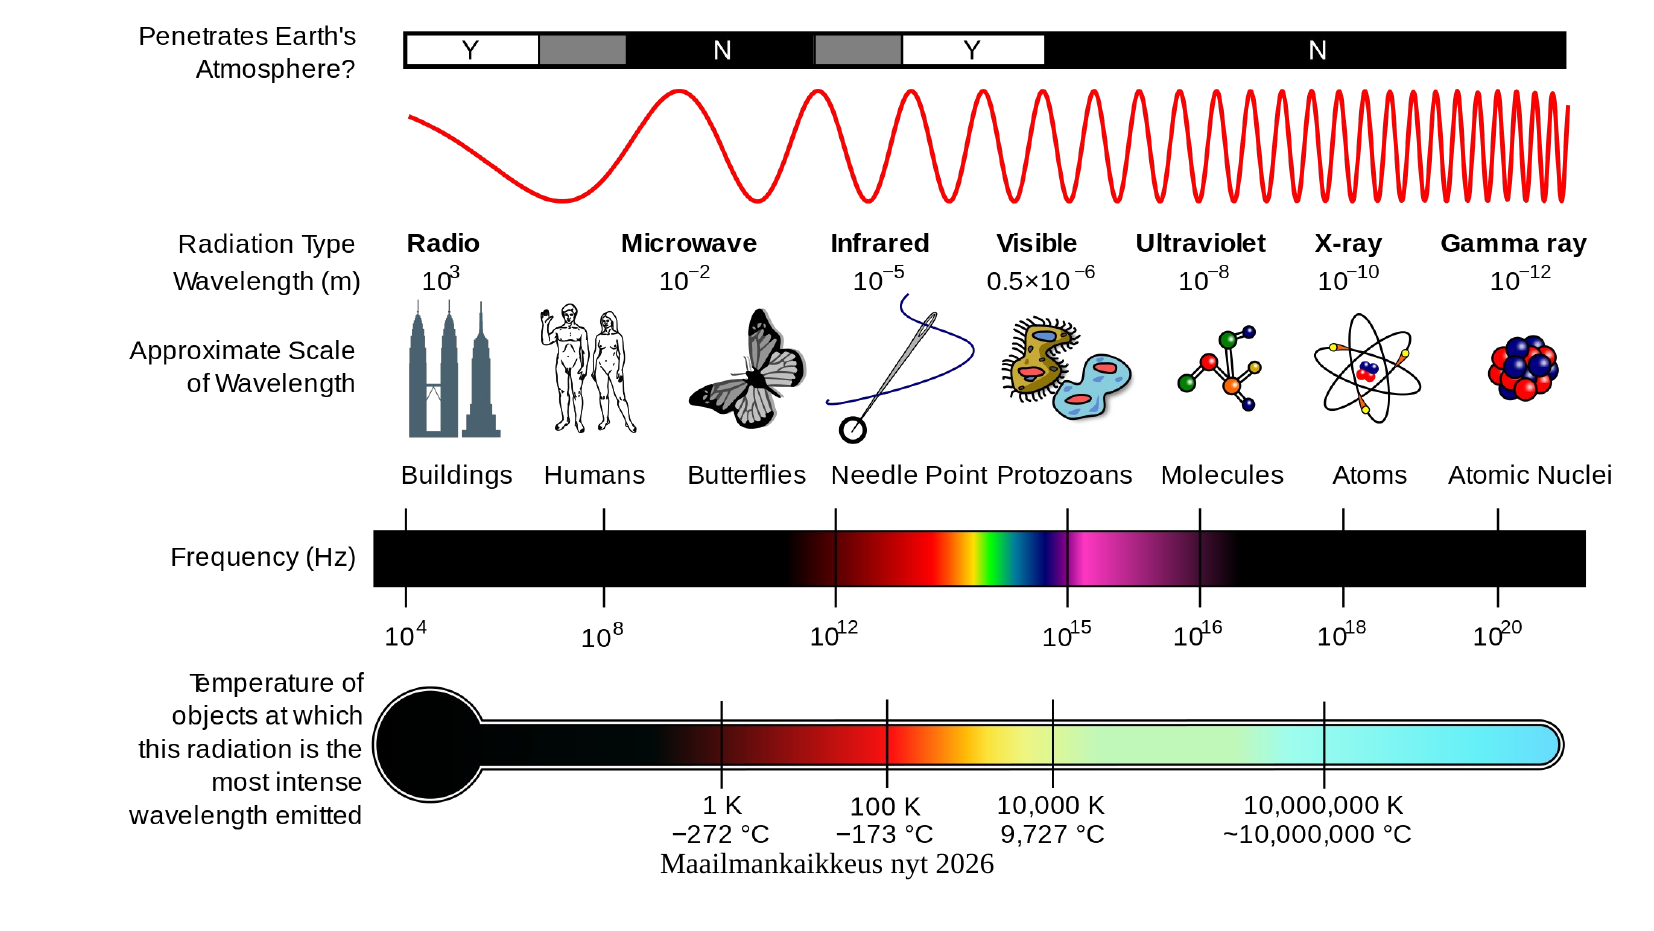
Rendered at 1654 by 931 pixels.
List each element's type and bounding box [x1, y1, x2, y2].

picture [129, 11, 1619, 894]
